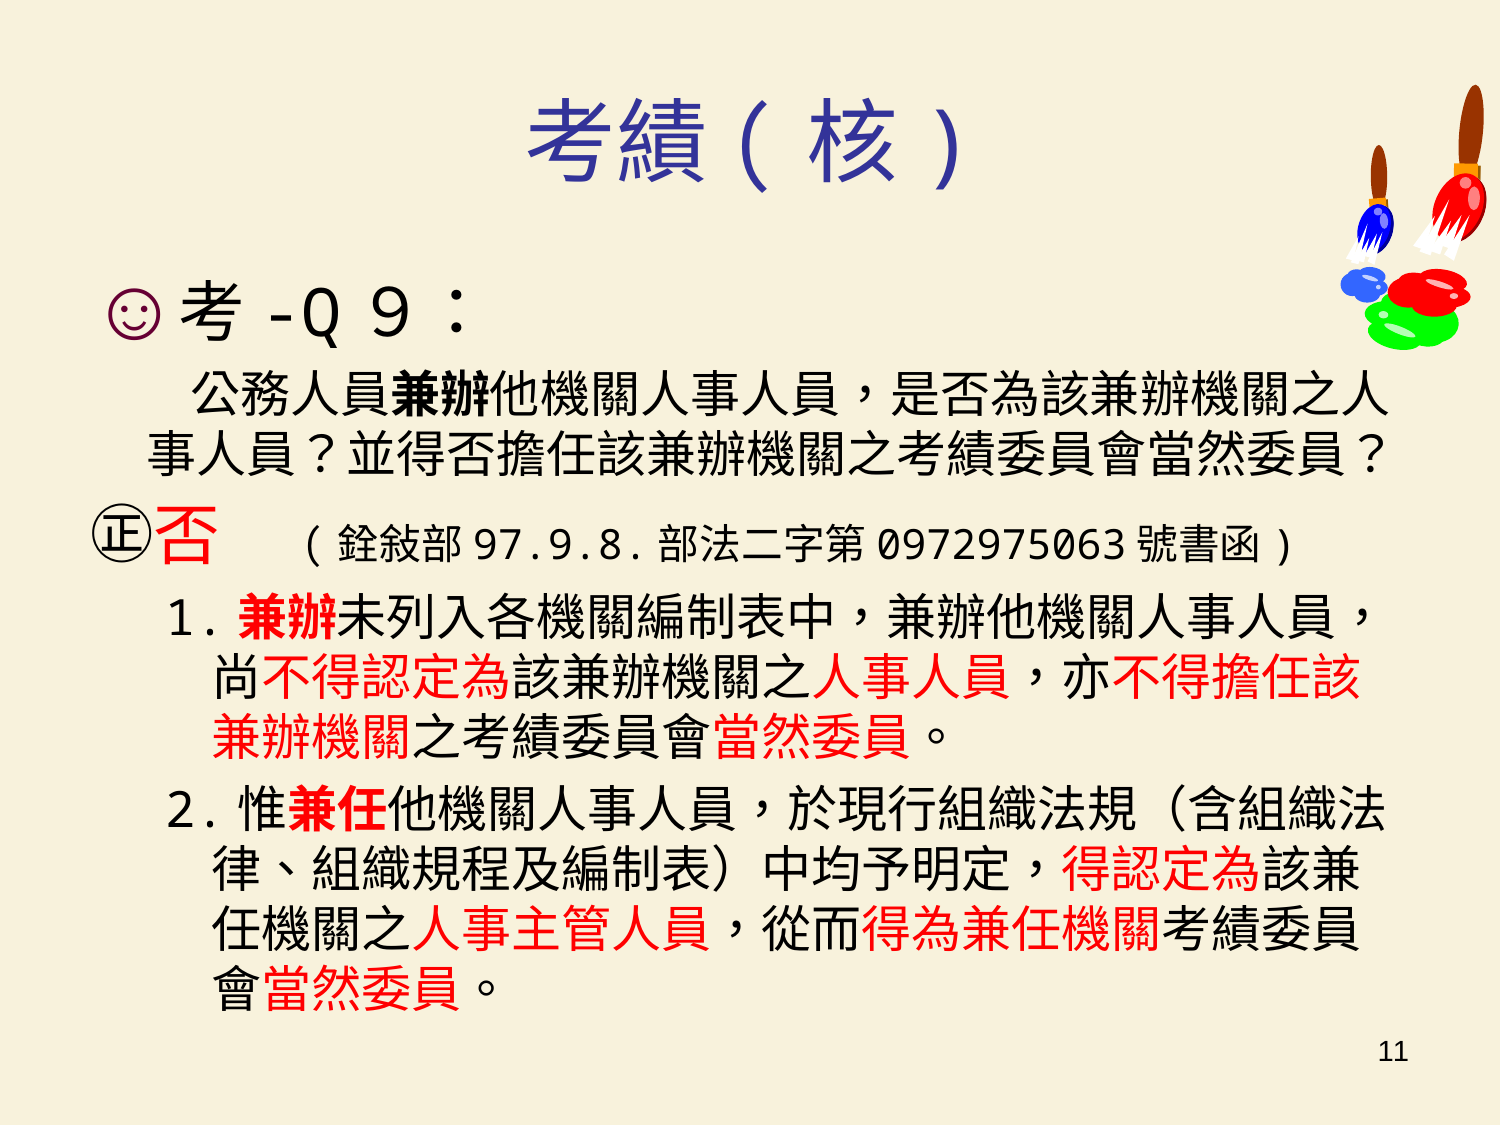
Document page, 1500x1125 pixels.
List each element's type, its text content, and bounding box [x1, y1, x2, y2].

text_box <number> [1074, 1024, 1426, 1103]
list 考-Q９： 公務人員兼辦他機關人事人員，是否為該兼辦機關之人事人員？並得否擔任該兼辦機關之考績委員會當然委員？ 否 (銓敍部97.9.8.部法二字第0972975063號書函) 1.兼辦未列入各機關編制表中，兼辦他機關人事人員，尚不得認定為該兼辦機關之人事人員，亦不得擔任該兼辦機關之考績委員會當然委員。 2.惟兼任他機關人事人員，於現行組織法規（含組織法律、組織規程及編制表）中均予明定，得認定為該兼任機關之人事主管人員，從而得為兼任機關考績委員會當然委員。 [75, 262, 1426, 1048]
title 考績(核) [75, 45, 1426, 233]
